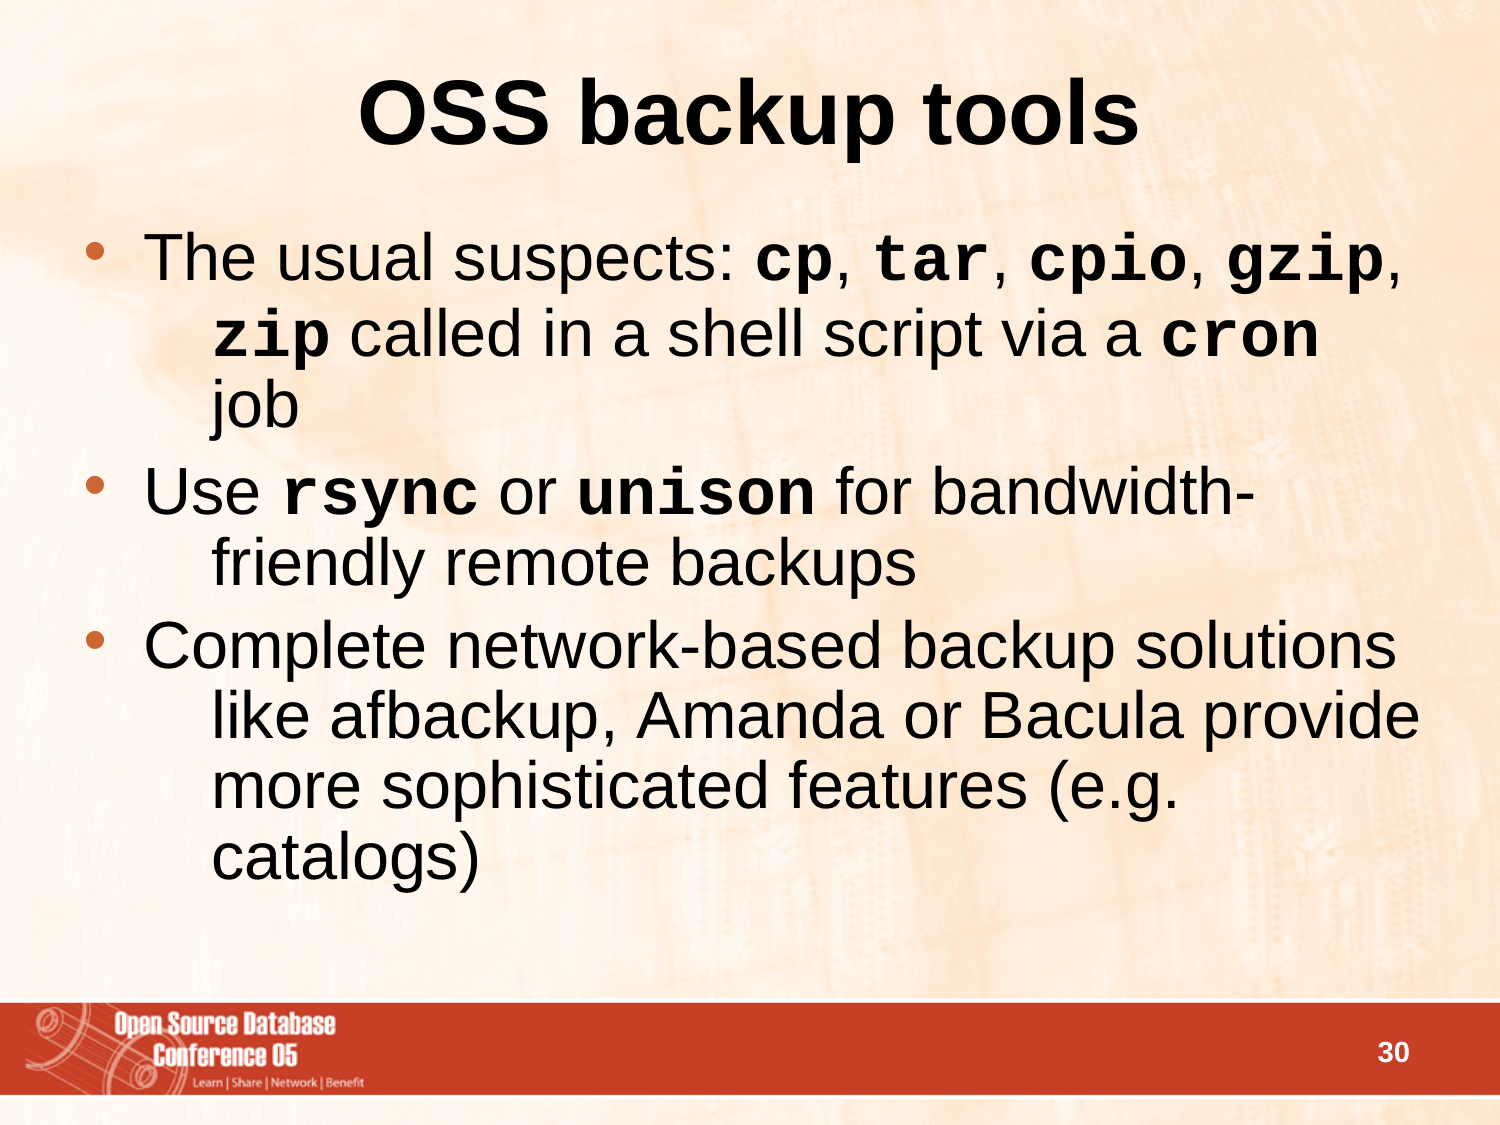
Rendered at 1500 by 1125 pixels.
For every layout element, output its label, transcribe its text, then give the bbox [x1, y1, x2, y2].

title OSS backup tools [75, 18, 1426, 207]
picture [0, 0, 1500, 1125]
list The usual suspects: cp, tar, cpio, gzip, zip called in a shell script via a cron job Use rsync or unison for bandwidth-friendly remote backups Complete network-based backup solutions like afbackup, Amanda or Bacula provide more sophisticated features (e.g. catalogs) [75, 220, 1426, 977]
